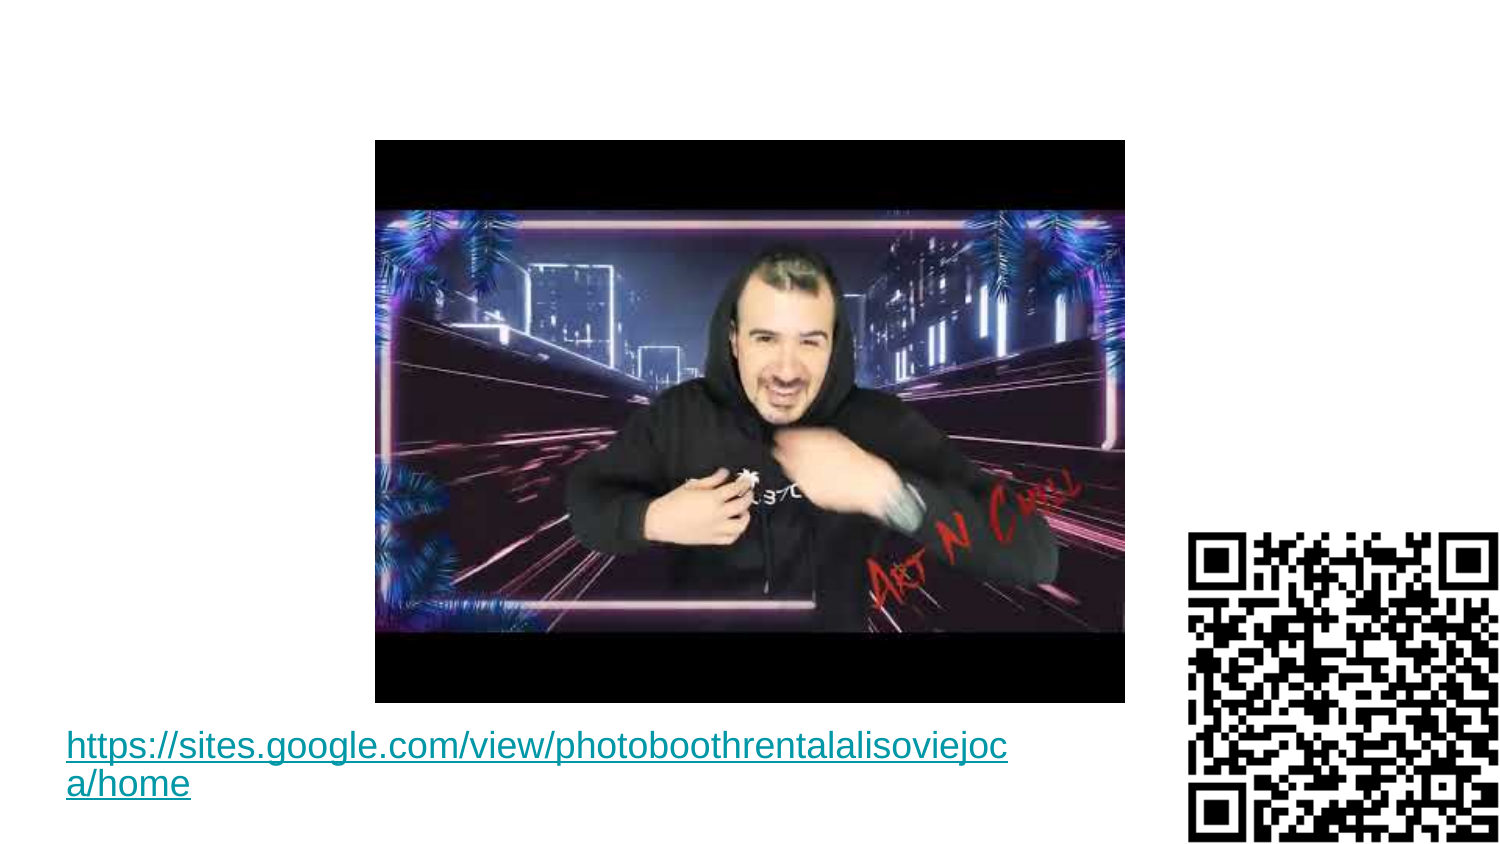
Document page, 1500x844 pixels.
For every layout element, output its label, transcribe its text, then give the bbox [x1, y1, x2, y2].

picture [1187, 531, 1500, 844]
picture [375, 140, 1125, 704]
list https://sites.google.com/view/photoboothrentalalisoviejoca/home [51, 694, 1036, 794]
